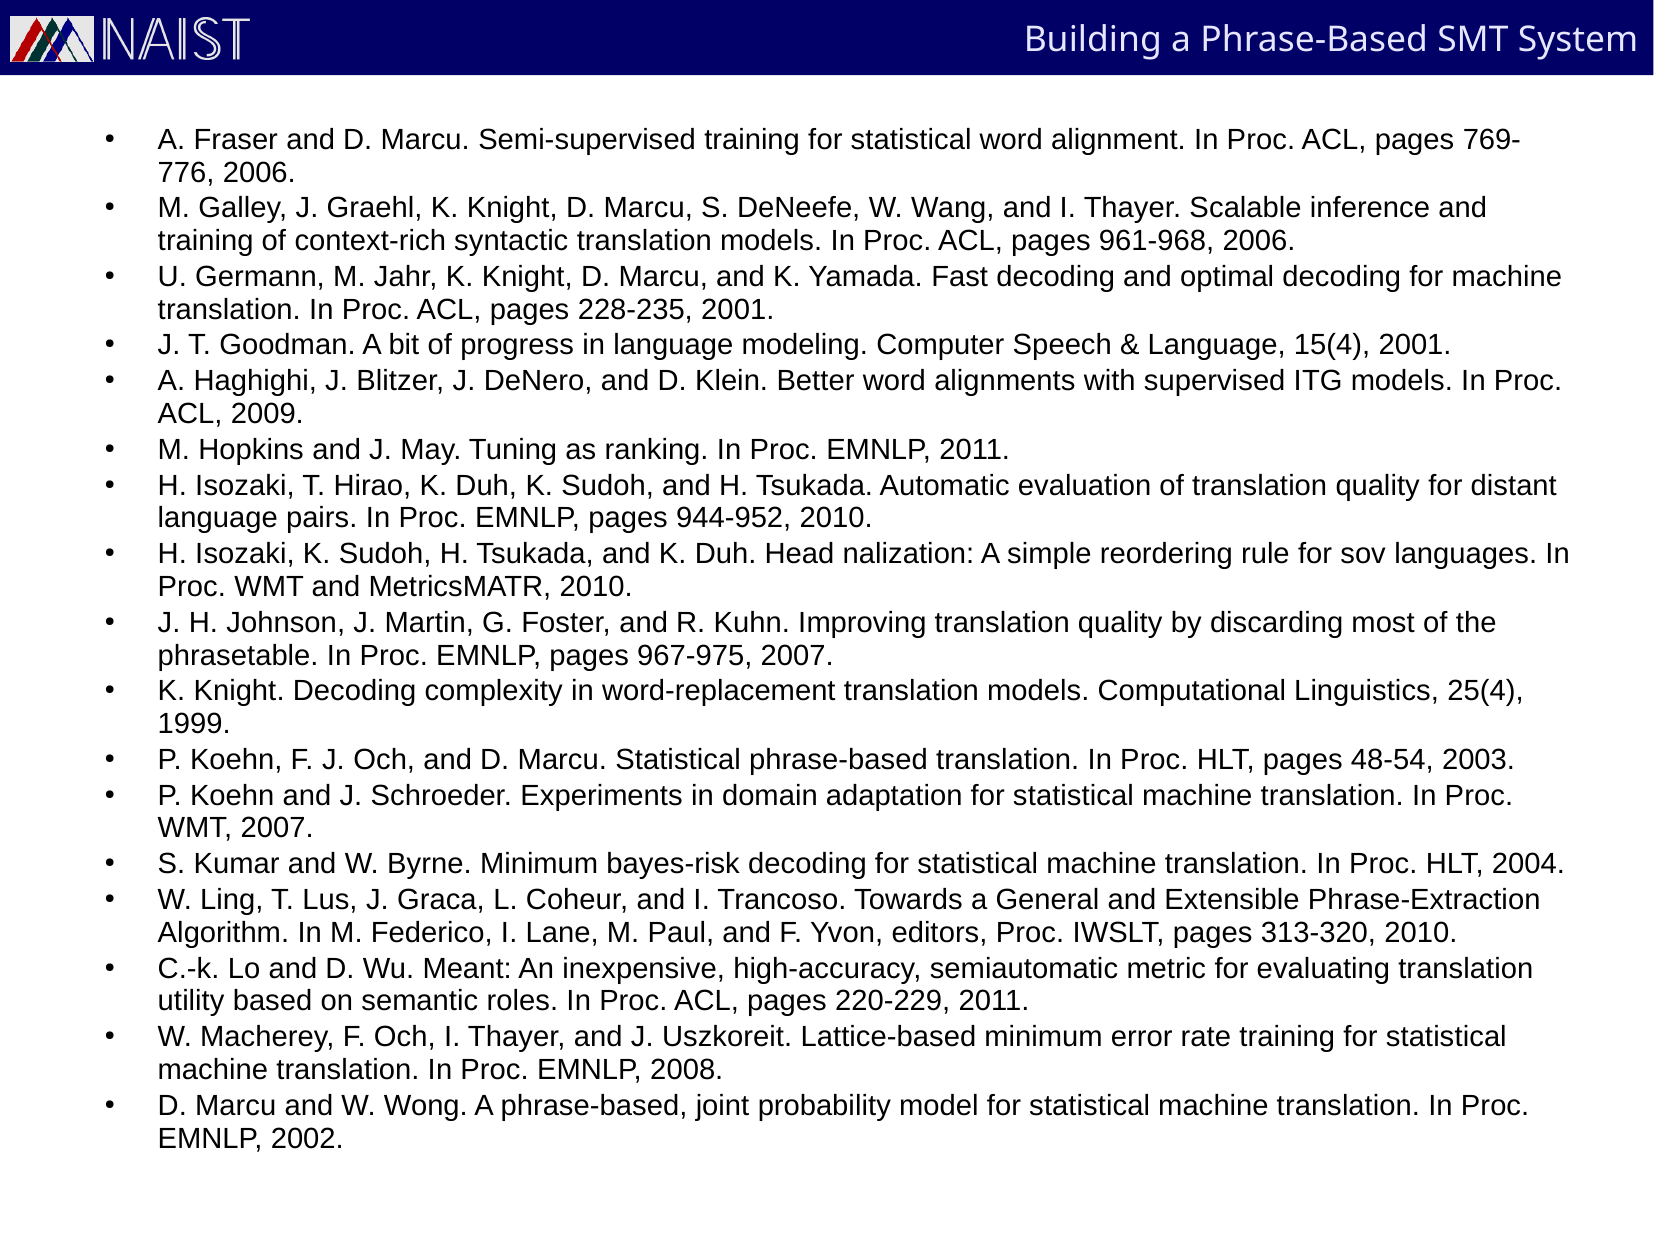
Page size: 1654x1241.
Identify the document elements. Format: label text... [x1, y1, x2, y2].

list A. Fraser and D. Marcu. Semi-supervised training for statistical word alignment. In Proc. ACL, pages 769-776, 2006. M. Galley, J. Graehl, K. Knight, D. Marcu, S. DeNeefe, W. Wang, and I. Thayer. Scalable inference and training of context-rich syntactic translation models. In Proc. ACL, pages 961-968, 2006. U. Germann, M. Jahr, K. Knight, D. Marcu, and K. Yamada. Fast decoding and optimal decoding for machine translation. In Proc. ACL, pages 228-235, 2001. J. T. Goodman. A bit of progress in language modeling. Computer Speech & Language, 15(4), 2001. A. Haghighi, J. Blitzer, J. DeNero, and D. Klein. Better word alignments with supervised ITG models. In Proc. ACL, 2009. M. Hopkins and J. May. Tuning as ranking. In Proc. EMNLP, 2011. H. Isozaki, T. Hirao, K. Duh, K. Sudoh, and H. Tsukada. Automatic evaluation of translation quality for distant language pairs. In Proc. EMNLP, pages 944-952, 2010. H. Isozaki, K. Sudoh, H. Tsukada, and K. Duh. Head nalization: A simple reordering rule for sov languages. In Proc. WMT and MetricsMATR, 2010. J. H. Johnson, J. Martin, G. Foster, and R. Kuhn. Improving translation quality by discarding most of the phrasetable. In Proc. EMNLP, pages 967-975, 2007. K. Knight. Decoding complexity in word-replacement translation models. Computational Linguistics, 25(4), 1999. P. Koehn, F. J. Och, and D. Marcu. Statistical phrase-based translation. In Proc. HLT, pages 48-54, 2003. P. Koehn and J. Schroeder. Experiments in domain adaptation for statistical machine translation. In Proc. WMT, 2007. S. Kumar and W. Byrne. Minimum bayes-risk decoding for statistical machine translation. In Proc. HLT, 2004. W. Ling, T. Lus, J. Graca, L. Coheur, and I. Trancoso. Towards a General and Extensible Phrase-Extraction Algorithm. In M. Federico, I. Lane, M. Paul, and F. Yvon, editors, Proc. IWSLT, pages 313-320, 2010. C.-k. Lo and D. Wu. Meant: An inexpensive, high-accuracy, semiautomatic metric for evaluating translation utility based on semantic roles. In Proc. ACL, pages 220-229, 2011. W. Macherey, F. Och, I. Thayer, and J. Uszkoreit. Lattice-based minimum error rate training for statistical machine translation. In Proc. EMNLP, 2008. D. Marcu and W. Wong. A phrase-based, joint probability model for statistical machine translation. In Proc. EMNLP, 2002. [86, 122, 1576, 1155]
picture [10, 16, 94, 62]
picture [102, 17, 251, 60]
